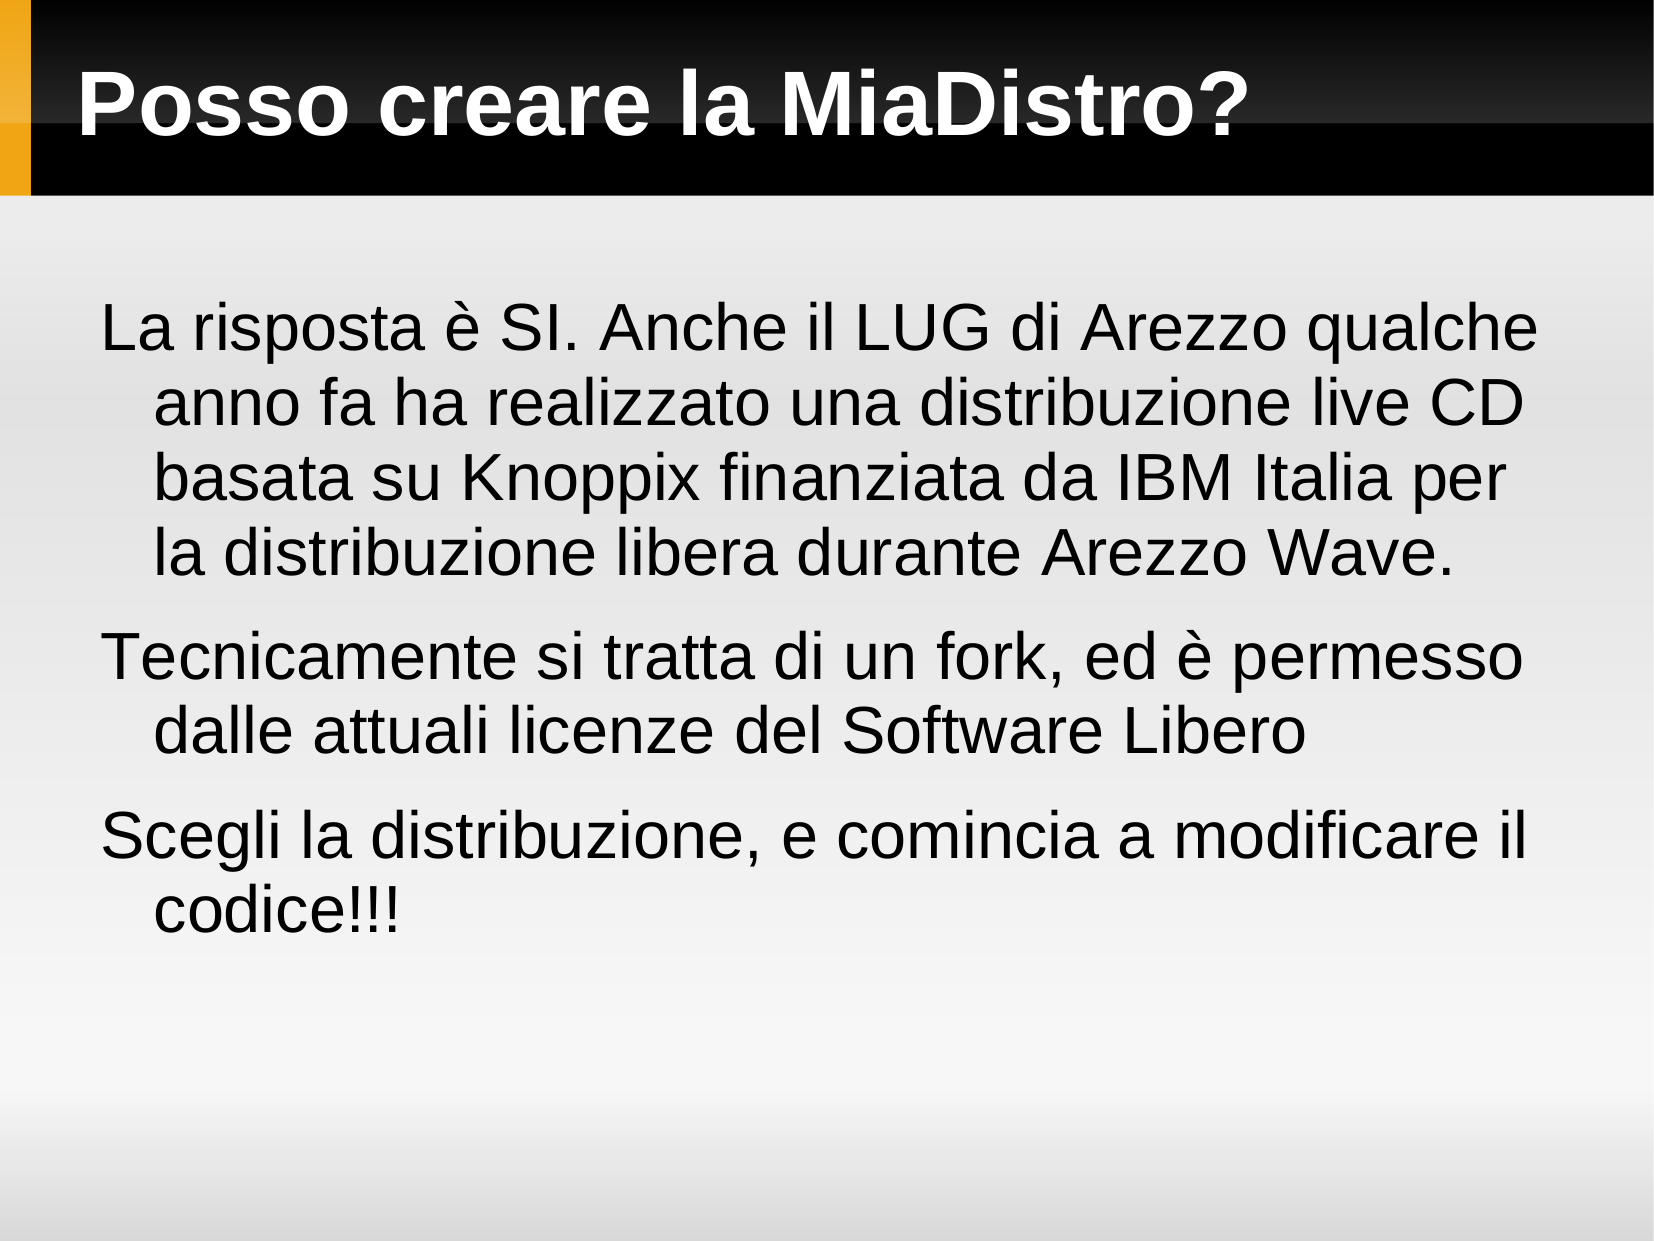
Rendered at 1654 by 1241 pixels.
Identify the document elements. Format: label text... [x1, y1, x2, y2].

list La risposta è SI. Anche il LUG di Arezzo qualche anno fa ha realizzato una distribuzione live CD basata su Knoppix finanziata da IBM Italia per la distribuzione libera durante Arezzo Wave. Tecnicamente si tratta di un fork, ed è permesso dalle attuali licenze del Software Libero Scegli la distribuzione, e comincia a modificare il codice!!! [82, 290, 1571, 1097]
title Posso creare la MiaDistro? [76, 7, 1565, 200]
picture [0, 0, 1654, 1241]
